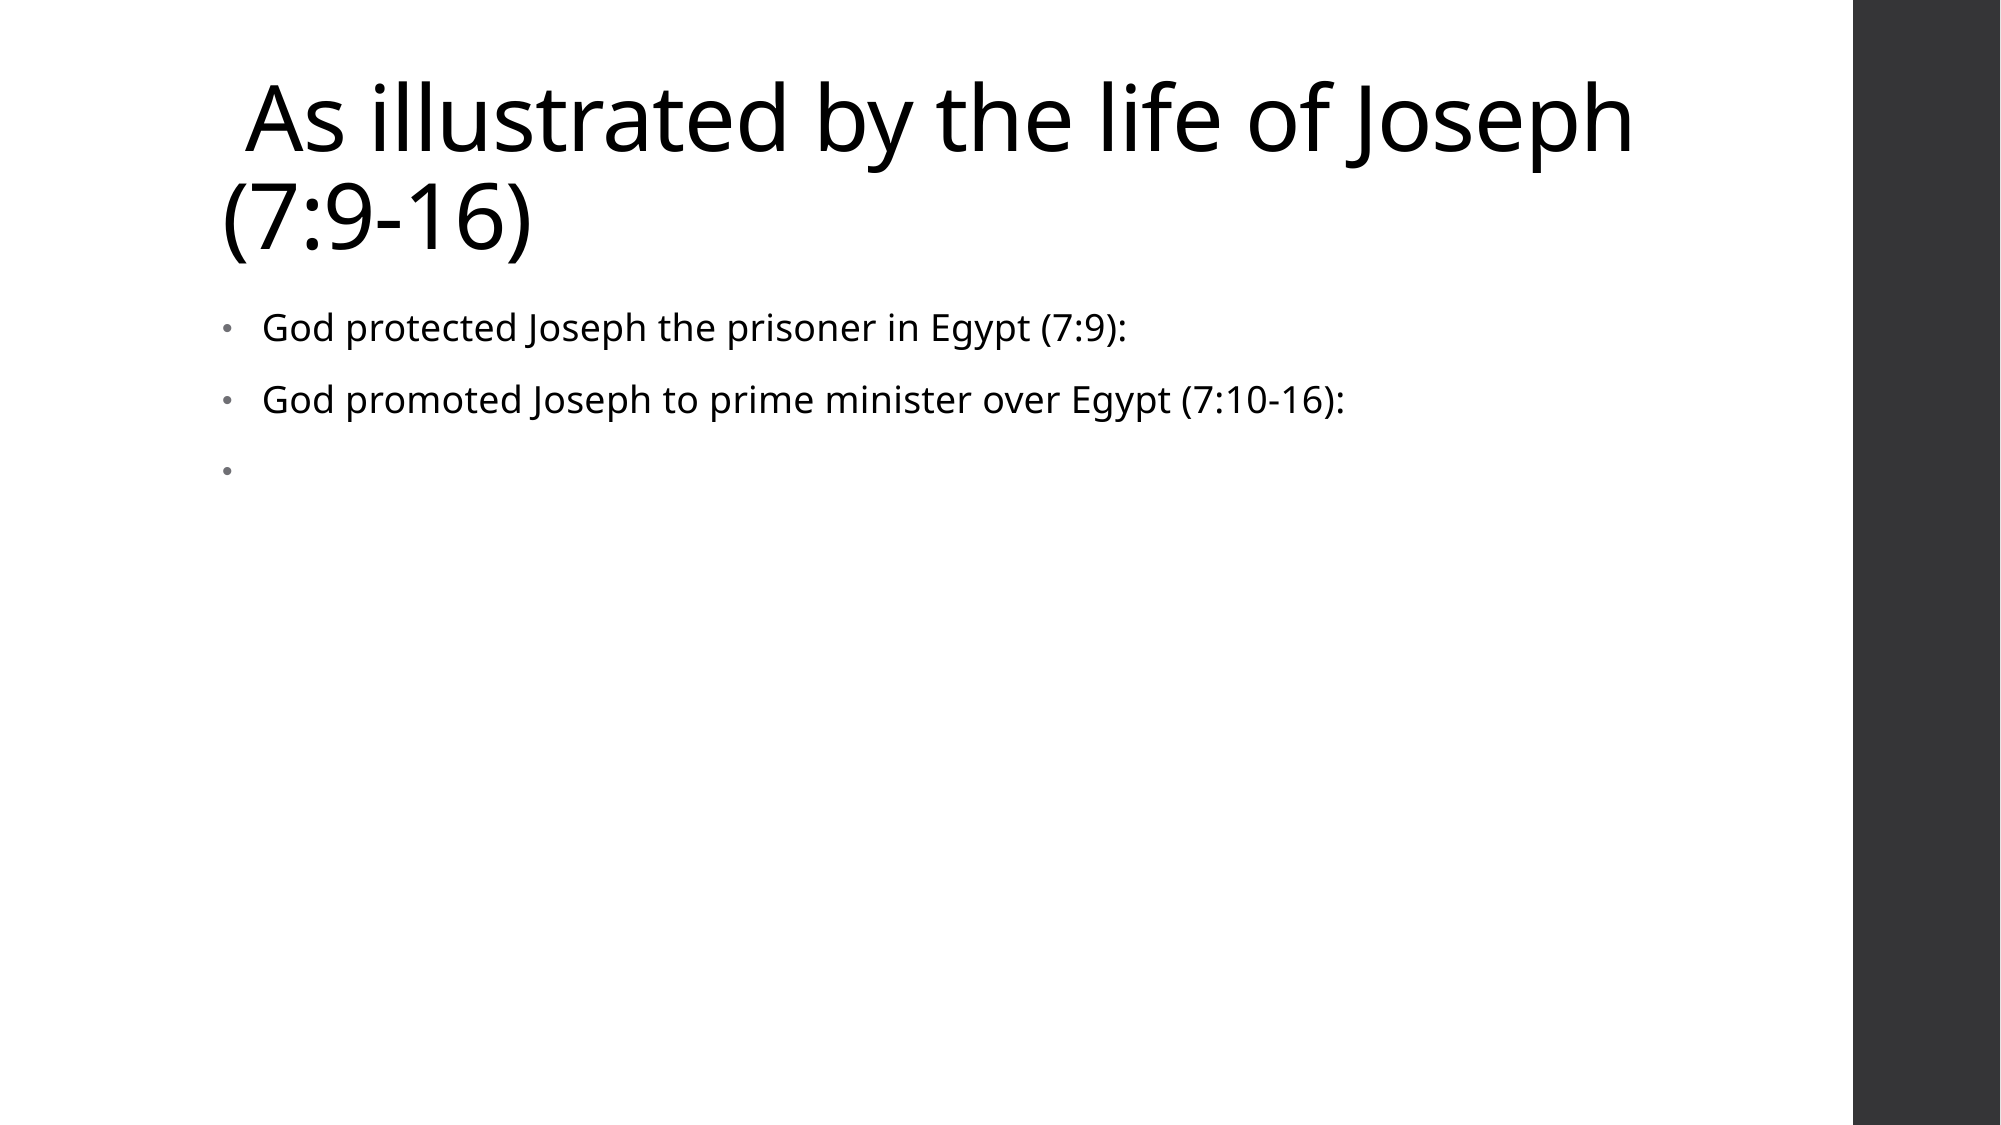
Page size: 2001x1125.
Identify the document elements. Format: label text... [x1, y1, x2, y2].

list God protected Joseph the prisoner in Egypt (7:9): God promoted Joseph to prime minister over Egypt (7:10-16): [206, 299, 1617, 1014]
title As illustrated by the life of Joseph (7:9-16) [206, 60, 1797, 278]
